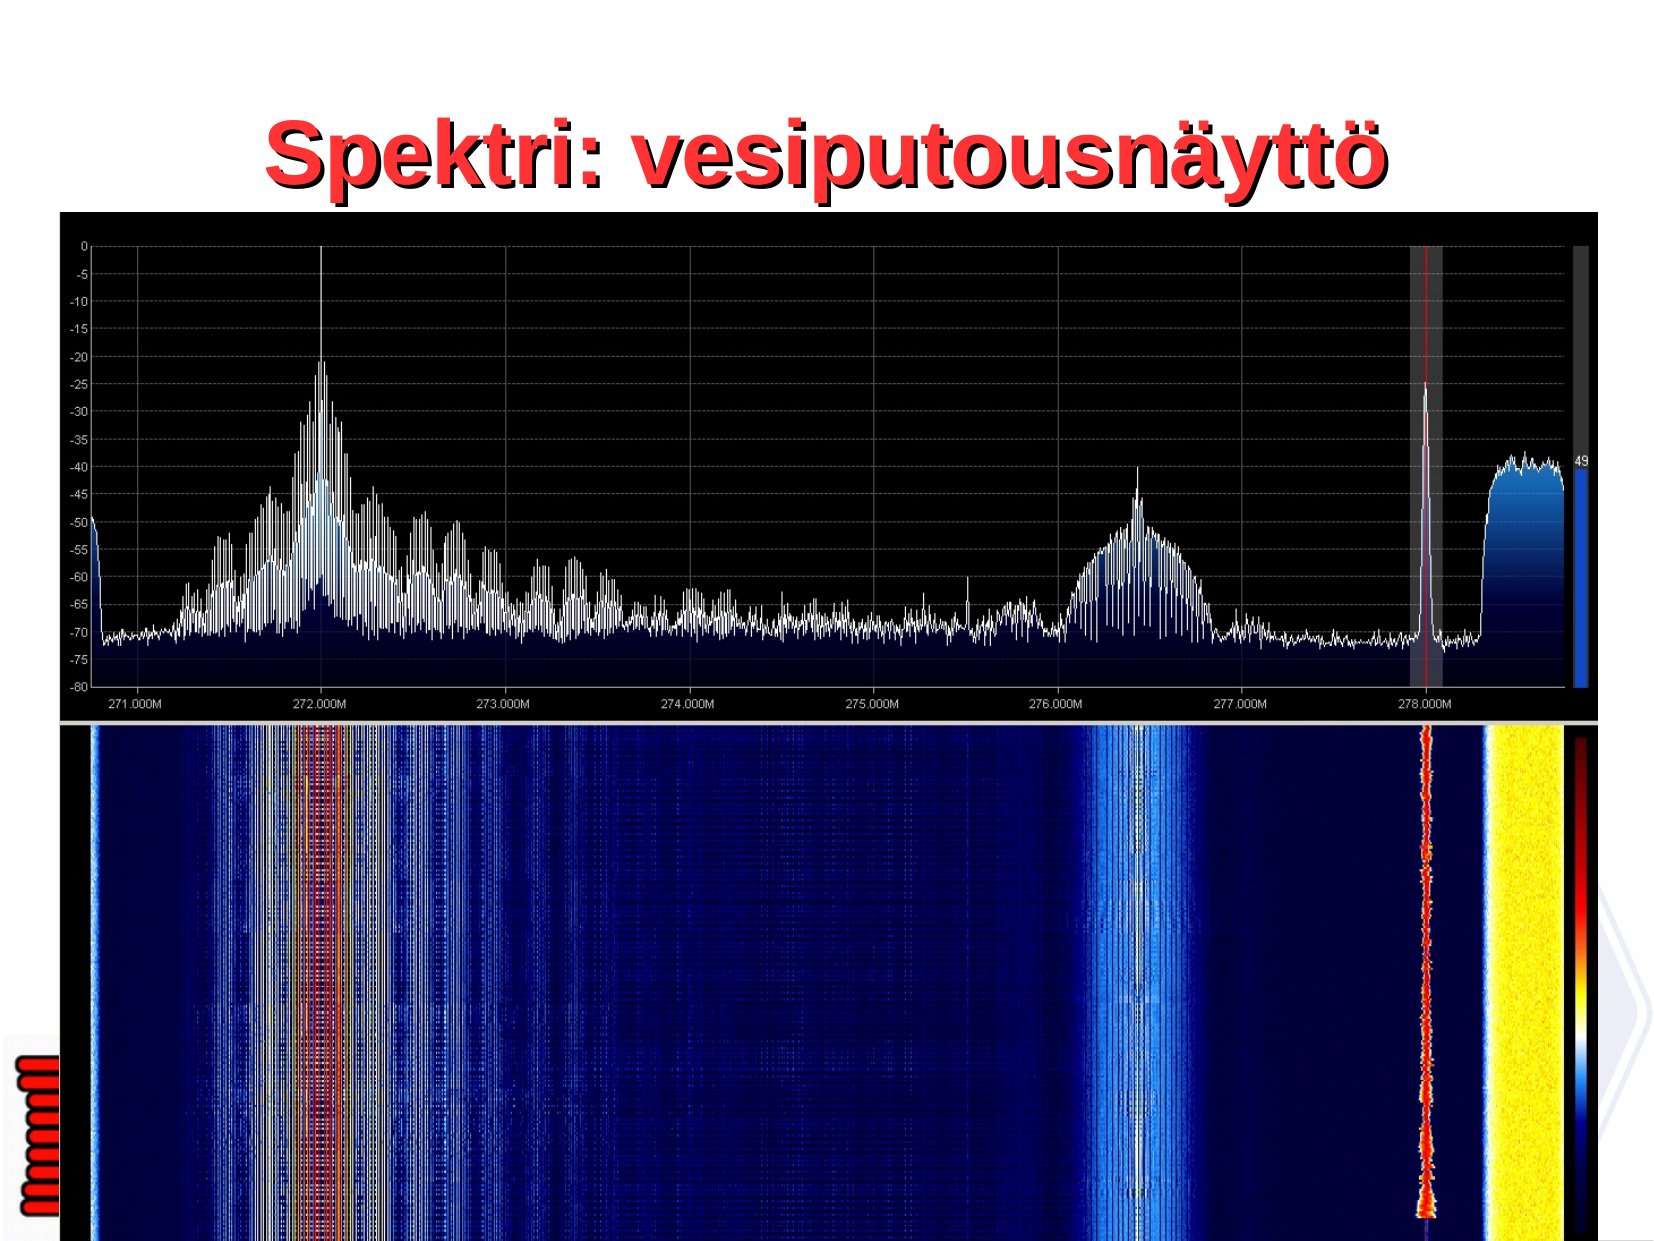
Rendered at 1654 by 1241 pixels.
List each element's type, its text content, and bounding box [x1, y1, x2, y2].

title Spektri: vesiputousnäyttö [82, 49, 1571, 212]
picture [3, 212, 1654, 1241]
